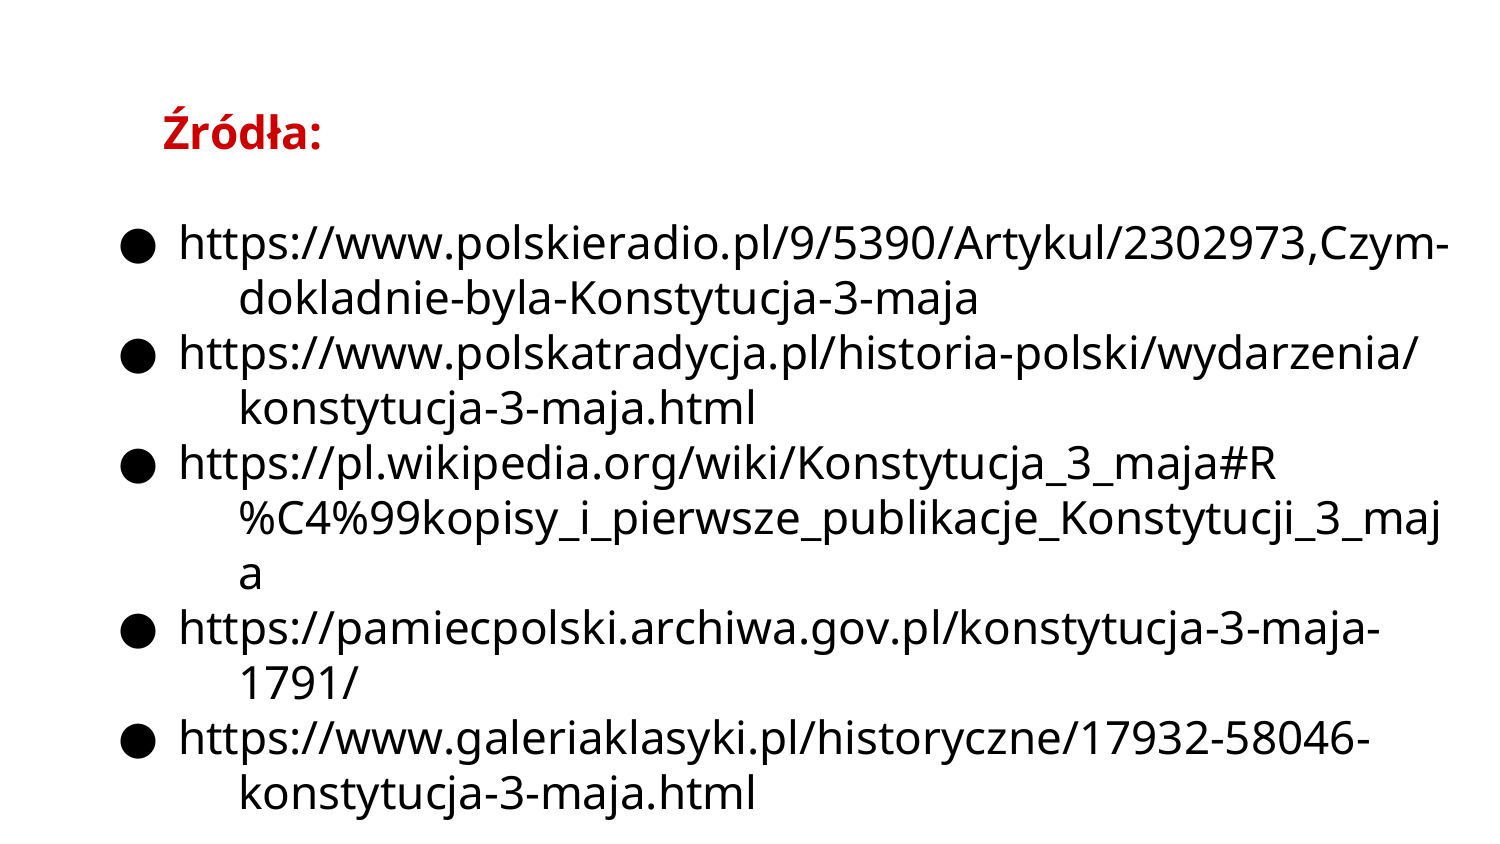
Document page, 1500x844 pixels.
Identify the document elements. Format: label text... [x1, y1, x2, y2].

title Źródła: https://www.polskieradio.pl/9/5390/Artykul/2302973,Czym-dokladnie-byla-Konstytucja-3-maja https://www.polskatradycja.pl/historia-polski/wydarzenia/konstytucja-3-maja.html https://pl.wikipedia.org/wiki/Konstytucja_3_maja#R%C4%99kopisy_i_pierwsze_publikacje_Konstytucji_3_maja https://pamiecpolski.archiwa.gov.pl/konstytucja-3-maja-1791/ https://www.galeriaklasyki.pl/historyczne/17932-58046-konstytucja-3-maja.html [73, 33, 1470, 824]
